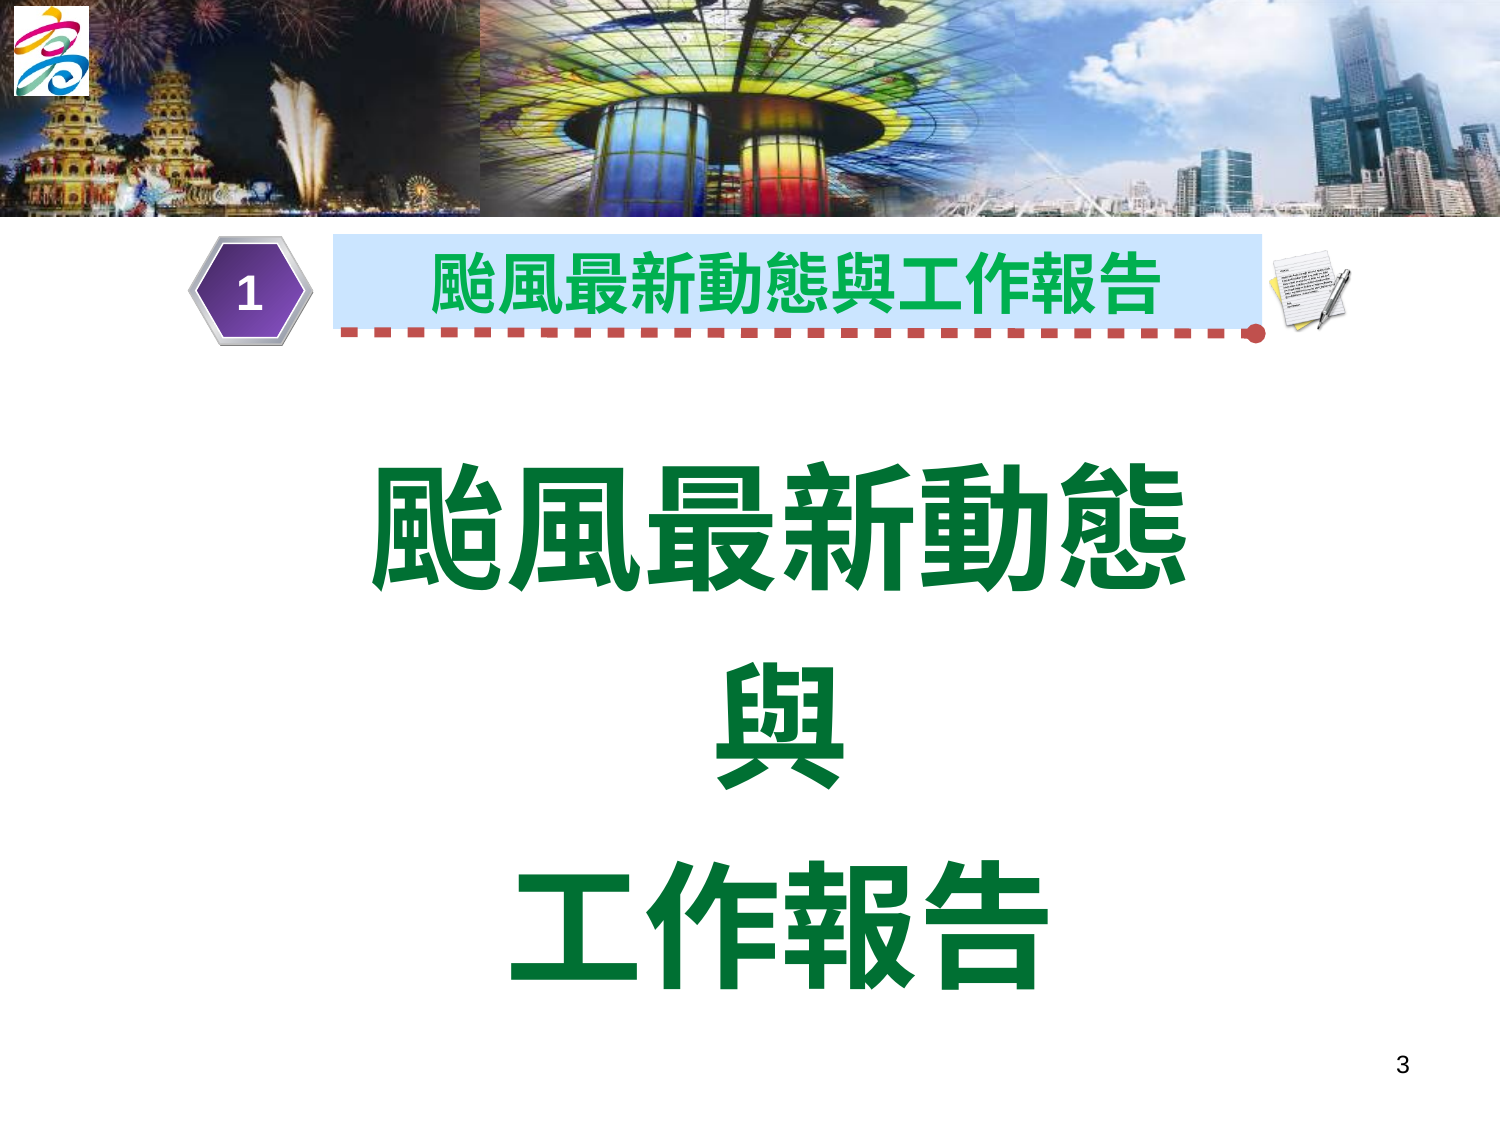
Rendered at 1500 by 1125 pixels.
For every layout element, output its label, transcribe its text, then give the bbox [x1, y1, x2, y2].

text_box 1 [220, 253, 279, 328]
picture [0, 0, 1500, 217]
text_box 颱風最新動態與工作報告 [333, 234, 1263, 329]
title 颱風最新動態 與 工作報告 [192, 410, 1369, 1026]
slide_number <編號> [1352, 1024, 1425, 1103]
picture [1268, 249, 1352, 333]
text_box [188, 236, 314, 346]
